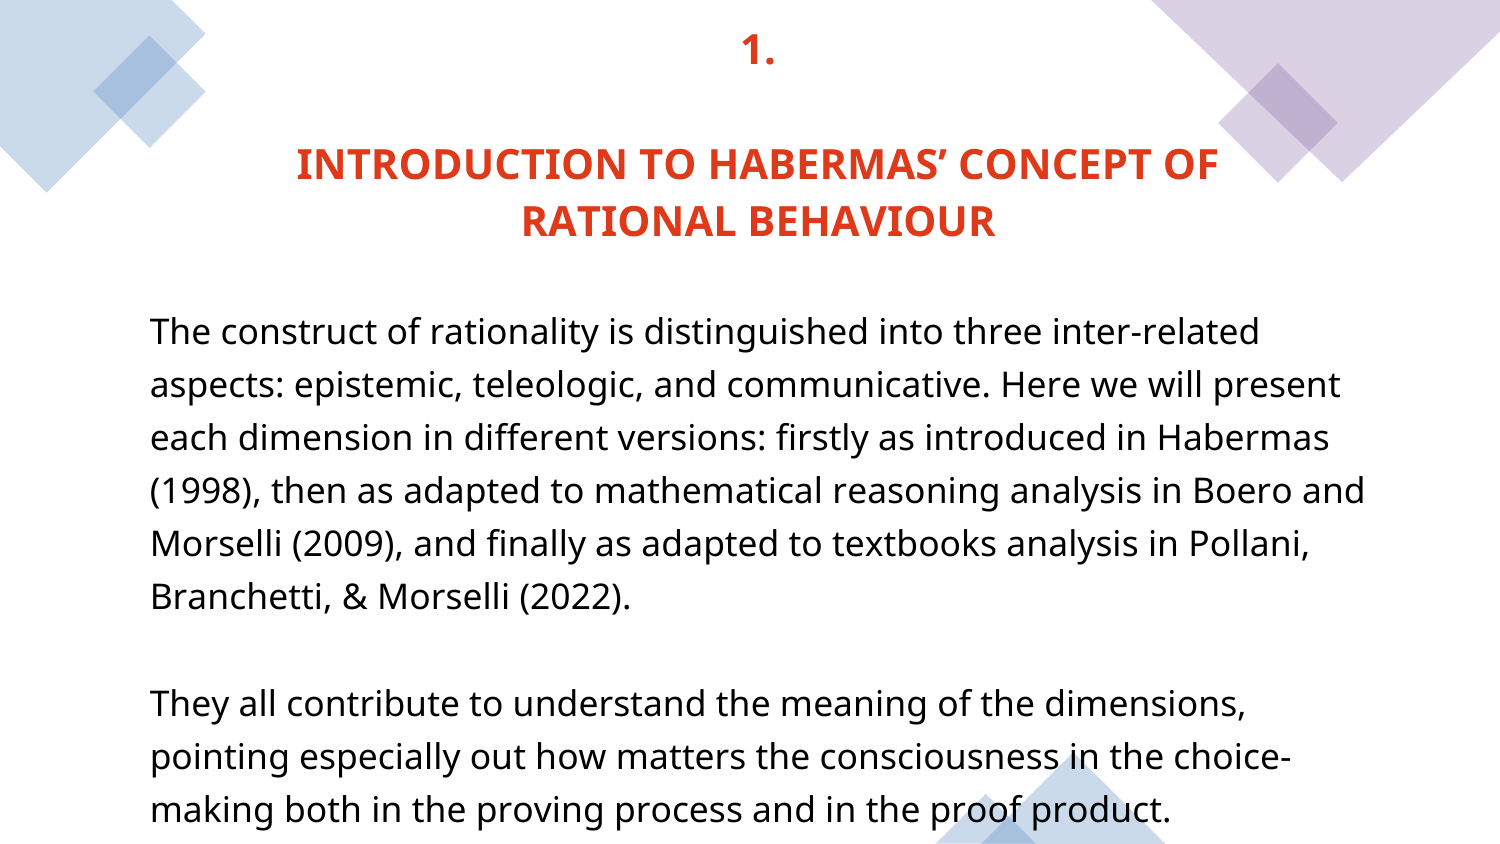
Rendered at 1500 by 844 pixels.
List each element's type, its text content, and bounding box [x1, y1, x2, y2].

text_box 1. INTRODUCTION TO HABERMAS’ CONCEPT OF RATIONAL BEHAVIOUR The construct of rationality is distinguished into three inter-related aspects: epistemic, teleologic, and communicative. Here we will present each dimension in different versions: firstly as introduced in Habermas (1998), then as adapted to mathematical reasoning analysis in Boero and Morselli (2009), and finally as adapted to textbooks analysis in Pollani, Branchetti, & Morselli (2022). They all contribute to understand the meaning of the dimensions, pointing especially out how matters the consciousness in the choice-making both in the proving process and in the proof product. [134, 0, 1408, 843]
text_box [0, 0, 1500, 844]
